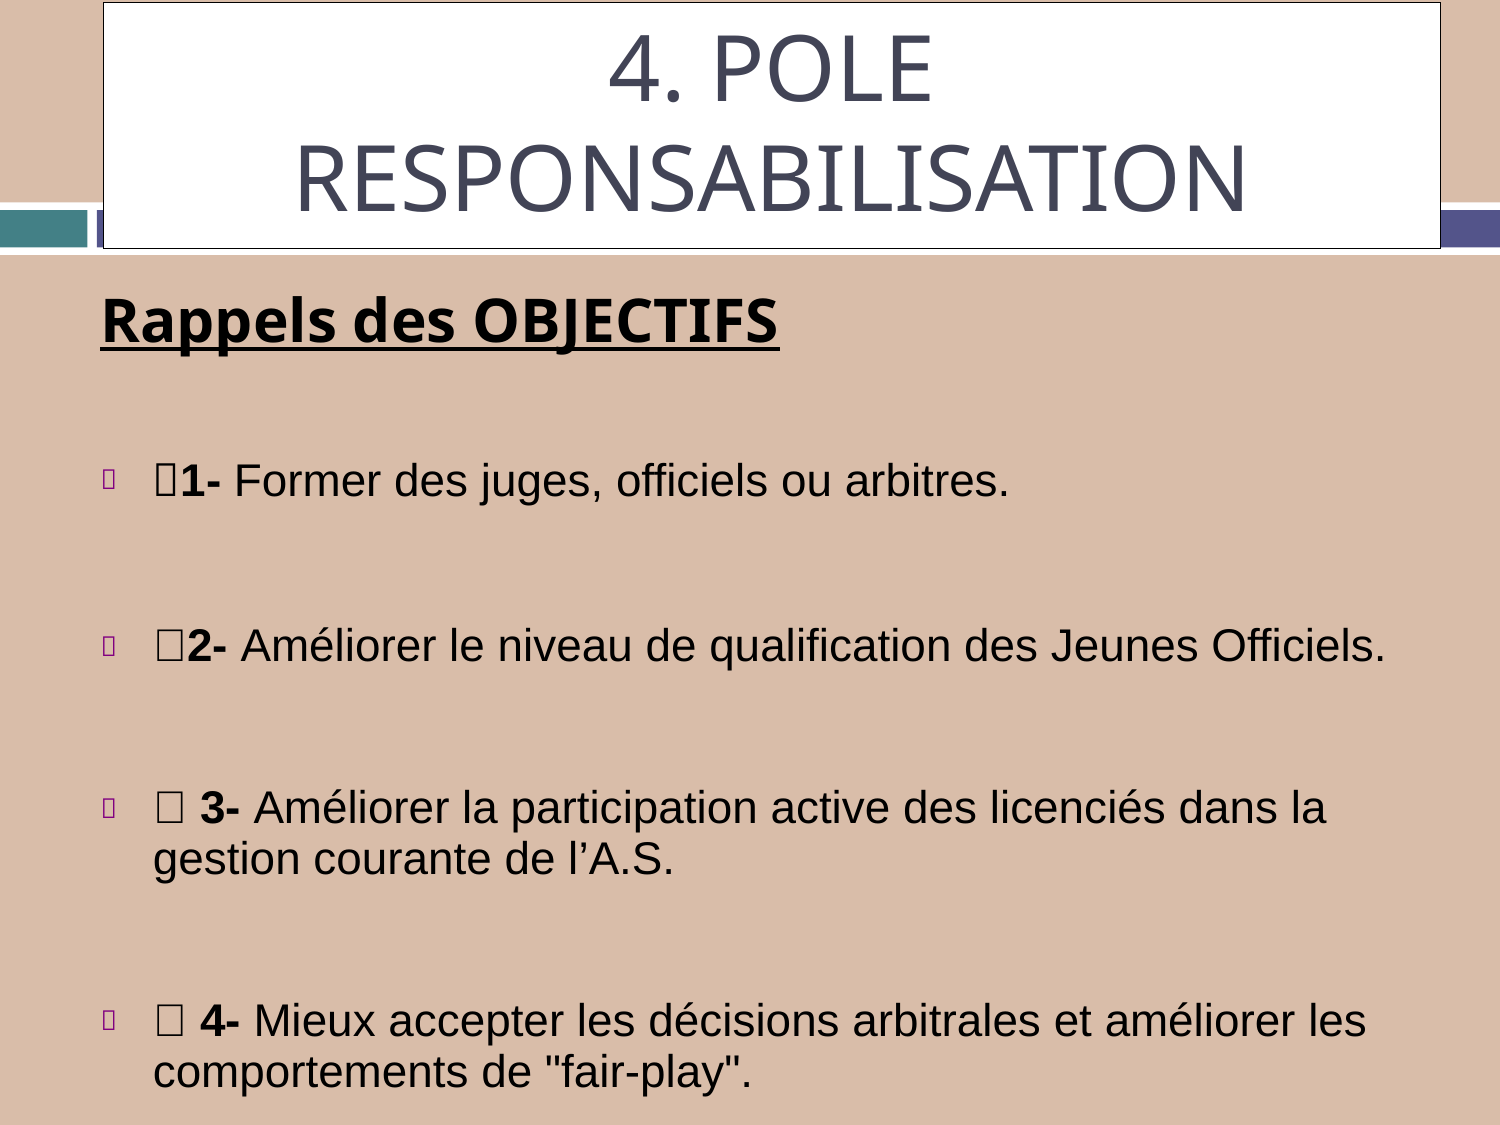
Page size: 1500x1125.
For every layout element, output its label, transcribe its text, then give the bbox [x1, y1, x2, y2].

title 4. POLE RESPONSABILISATION [103, 2, 1441, 249]
subtitle Rappels des OBJECTIFS 1- Former des juges, officiels ou arbitres. 2- Améliorer le niveau de qualification des Jeunes Officiels.  3- Améliorer la participation active des licenciés dans la gestion courante de l’A.S.  4- Mieux accepter les décisions arbitrales et améliorer les comportements de "fair-play". [100, 168, 1438, 1095]
